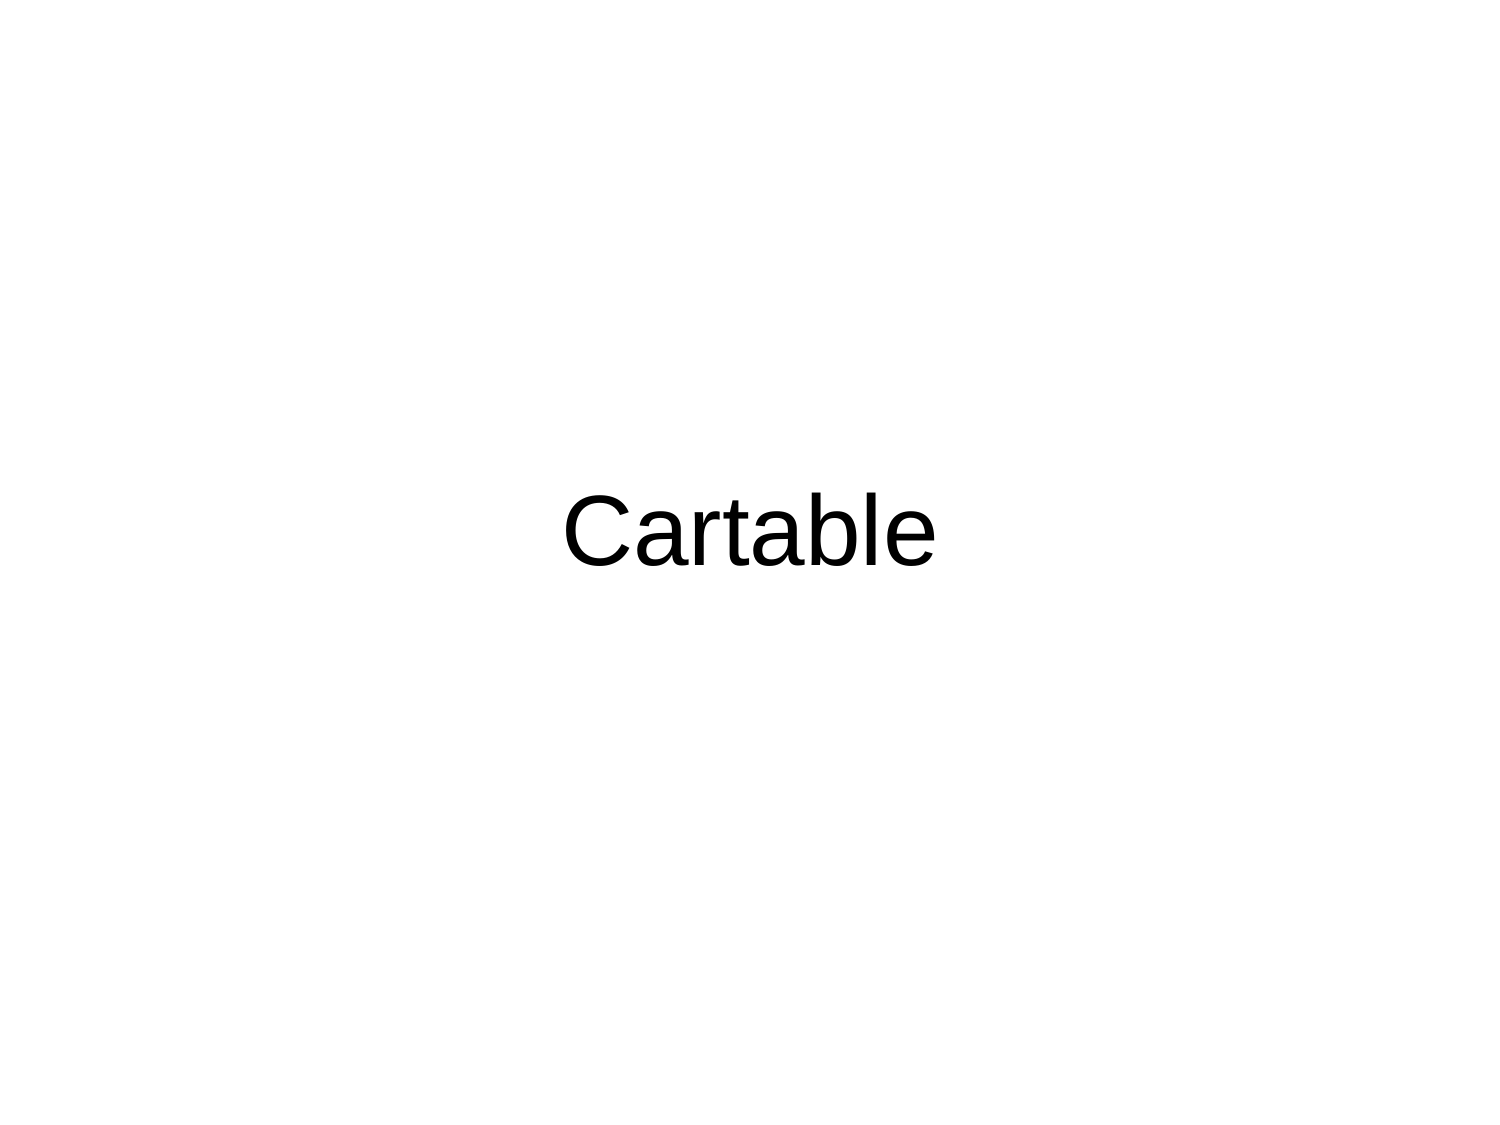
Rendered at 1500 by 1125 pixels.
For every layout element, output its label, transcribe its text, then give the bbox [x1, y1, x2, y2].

title Cartable [112, 437, 1388, 625]
